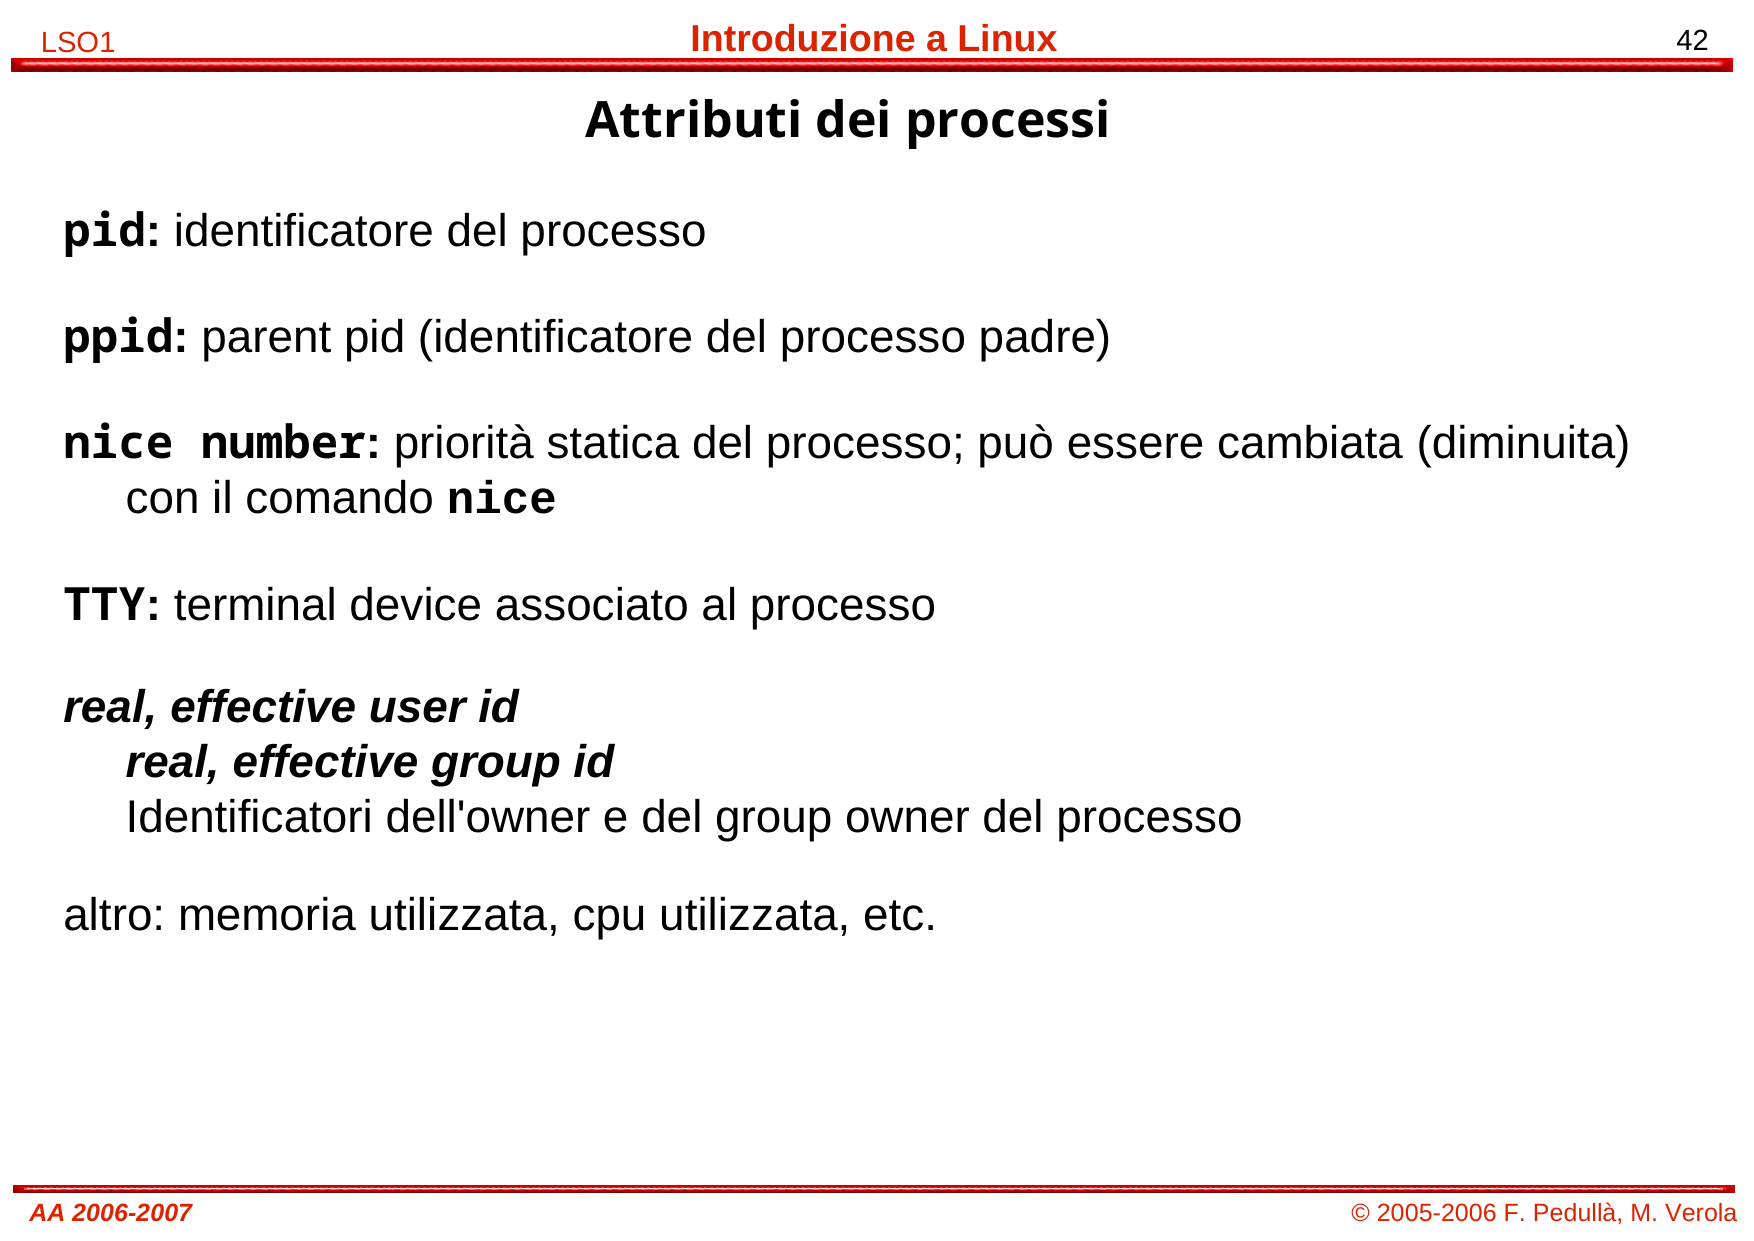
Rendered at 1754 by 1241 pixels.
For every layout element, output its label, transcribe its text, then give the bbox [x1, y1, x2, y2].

picture [11, 58, 1733, 72]
list pid: identificatore del processo ppid: parent pid (identificatore del processo padre) nice number: priorità statica del processo; può essere cambiata (diminuita) con il comando nice TTY: terminal device associato al processo real, effective user id real, effective group id Identificatori dell'owner e del group owner del processo altro: memoria utilizzata, cpu utilizzata, etc. [63, 197, 1701, 1077]
title Attributi dei processi [585, 72, 1168, 168]
picture [13, 1185, 1735, 1193]
